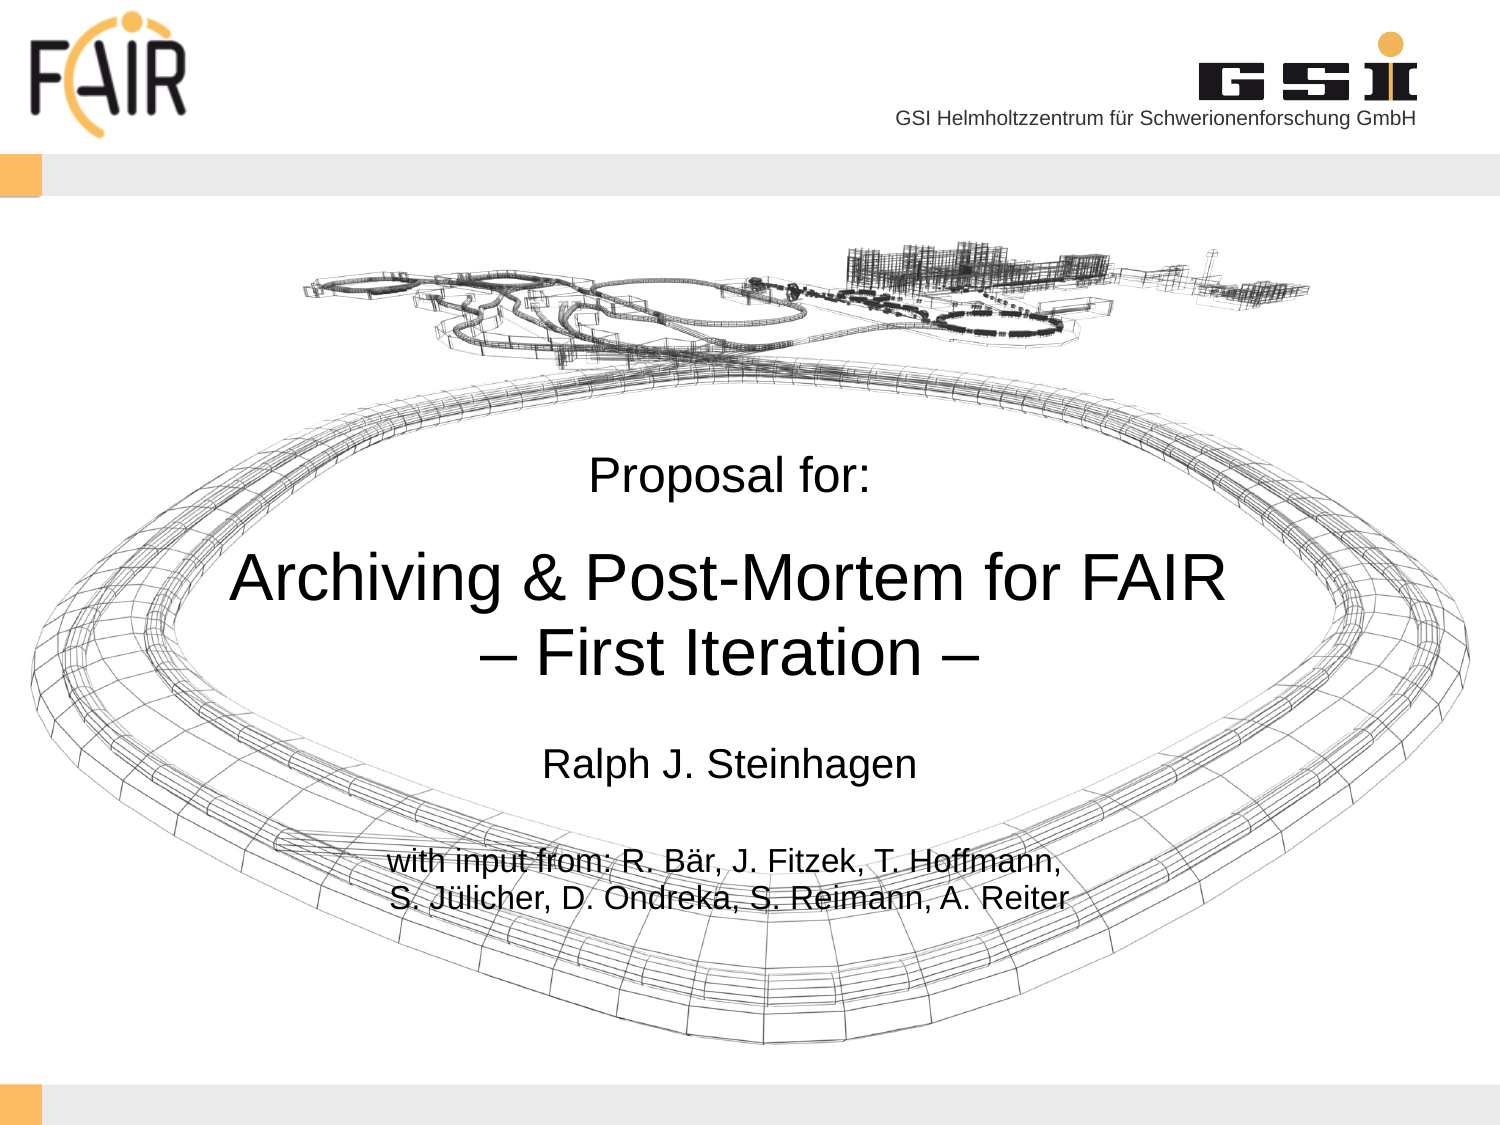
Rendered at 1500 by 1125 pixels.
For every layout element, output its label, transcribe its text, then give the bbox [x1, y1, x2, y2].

picture [18, 232, 1483, 1062]
subtitle Proposal for: Archiving & Post-Mortem for FAIR – First Iteration – Ralph J. Steinhagen with input from: R. Bär, J. Fitzek, T. Hoffmann, S. Jülicher, D. Ondreka, S. Reimann, A. Reiter [72, 246, 1388, 1007]
picture [1197, 29, 1419, 103]
picture [30, 9, 187, 141]
